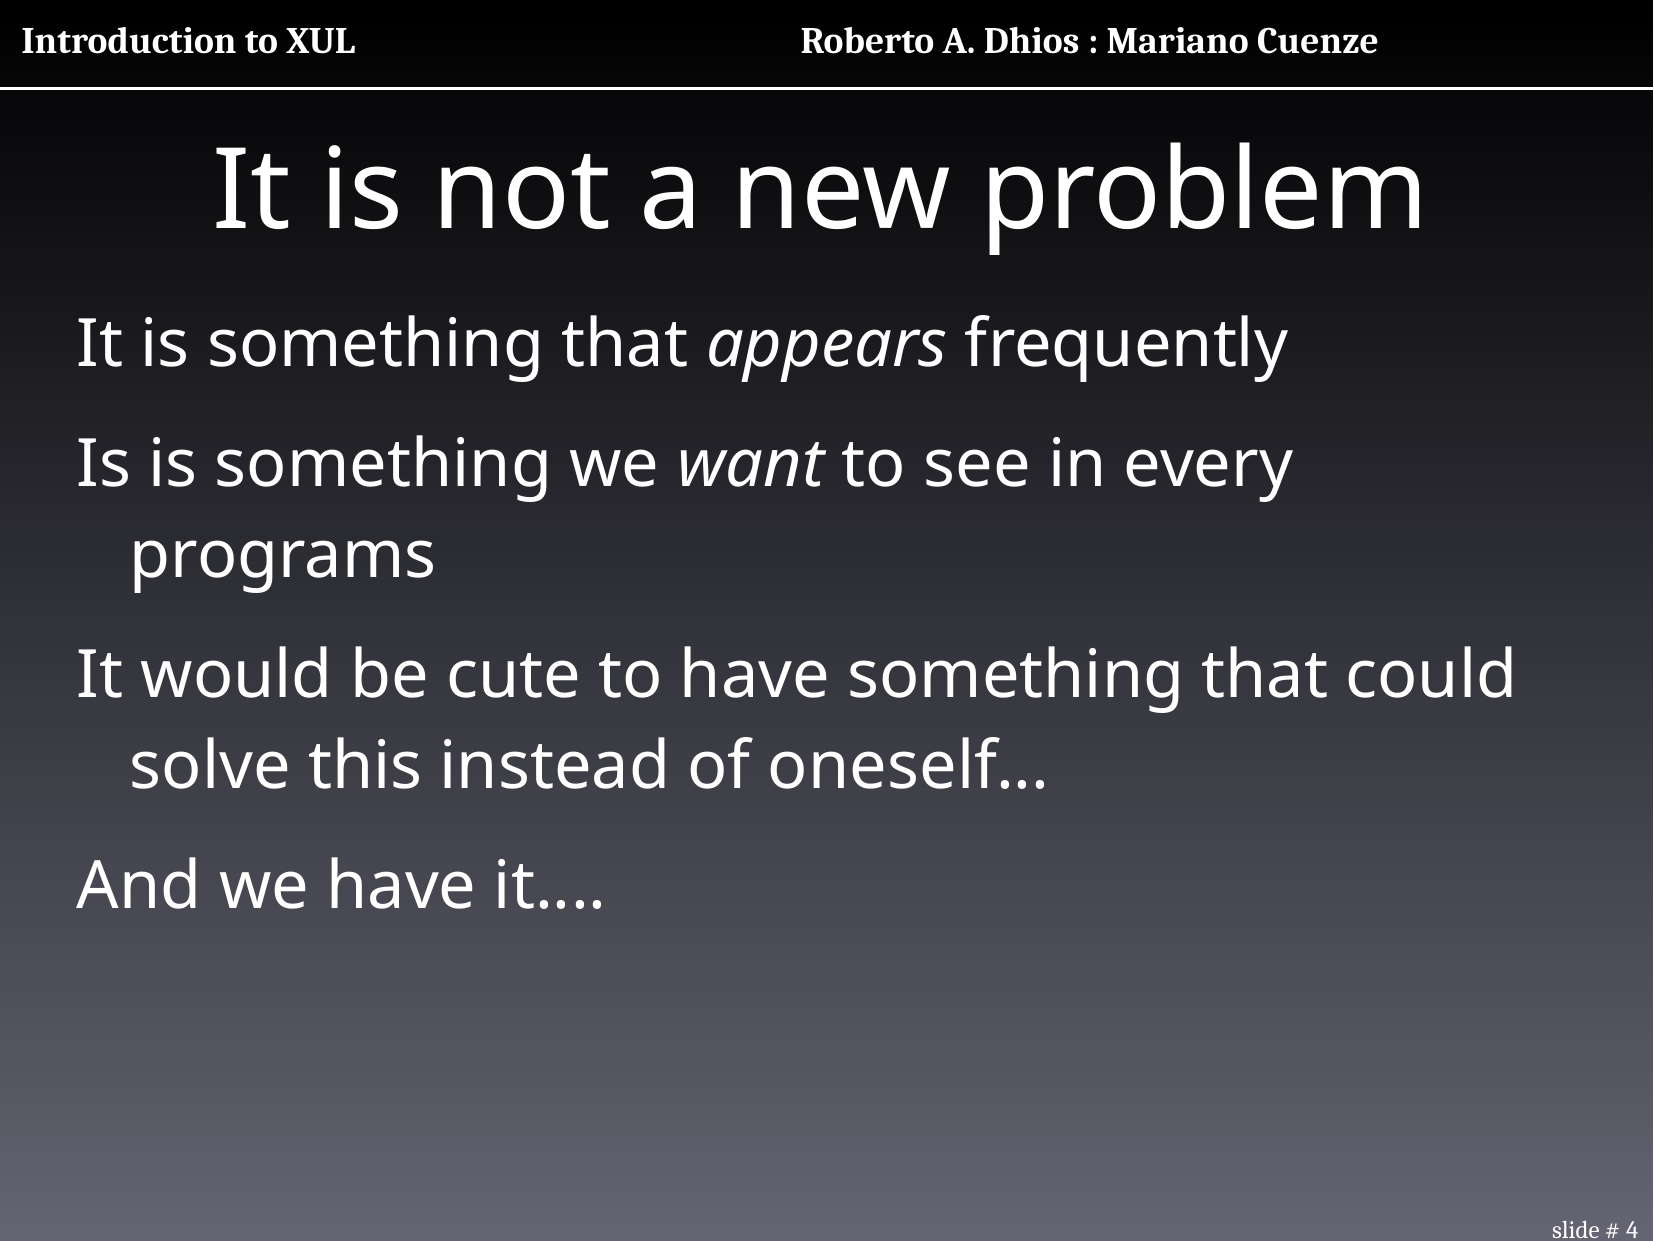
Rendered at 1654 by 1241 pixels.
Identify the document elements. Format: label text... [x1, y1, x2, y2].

list It is something that appears frequently Is is something we want to see in every programs It would be cute to have something that could solve this instead of oneself... And we have it.... [59, 295, 1595, 888]
text_box Introduction to XUL Roberto A. Dhios : Mariano Cuenze [6, 12, 1653, 71]
title It is not a new problem [77, 90, 1565, 281]
